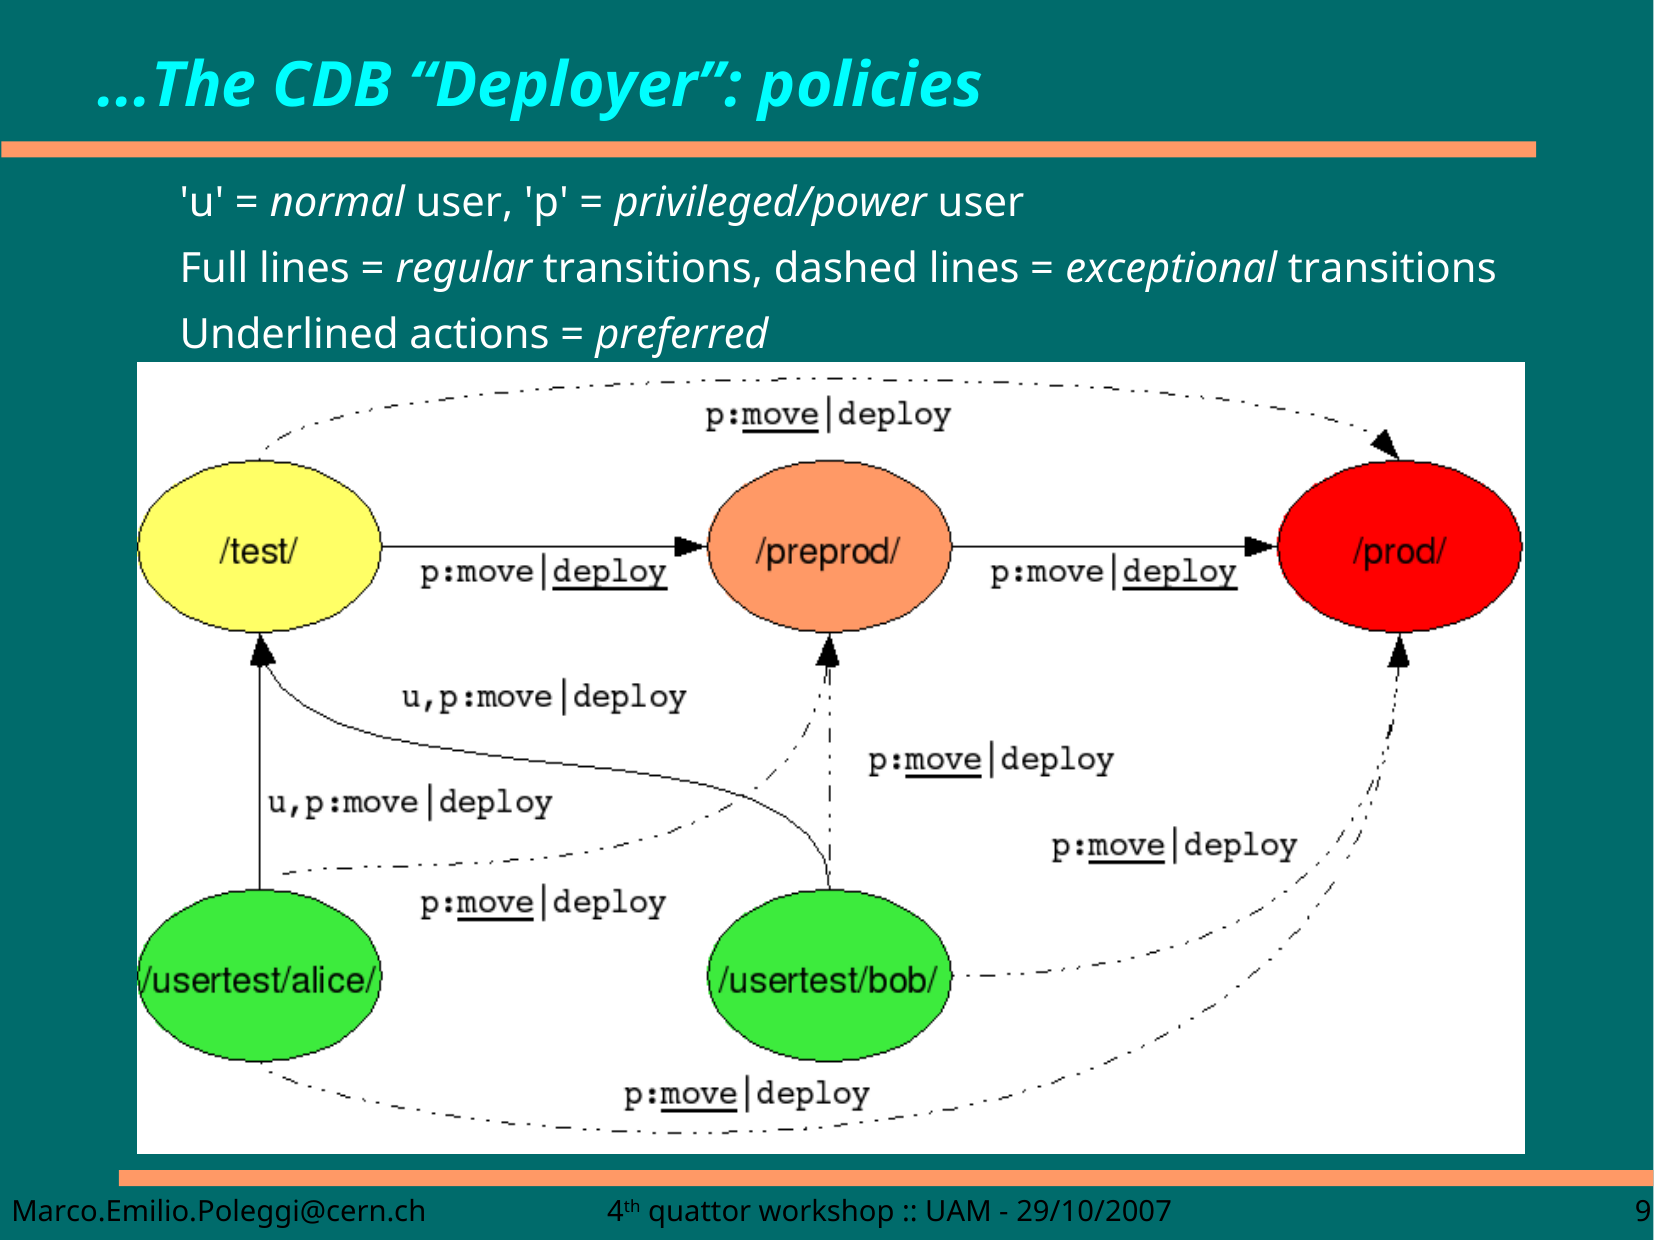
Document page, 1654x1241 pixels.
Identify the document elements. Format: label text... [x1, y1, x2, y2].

title ...The CDB “Deployer”: policies [97, 28, 1510, 136]
picture [137, 362, 1525, 1154]
list 'u' = normal user, 'p' = privileged/power user Full lines = regular transitions, dashed lines = exceptional transitions Underlined actions = preferred [2, 173, 1540, 353]
